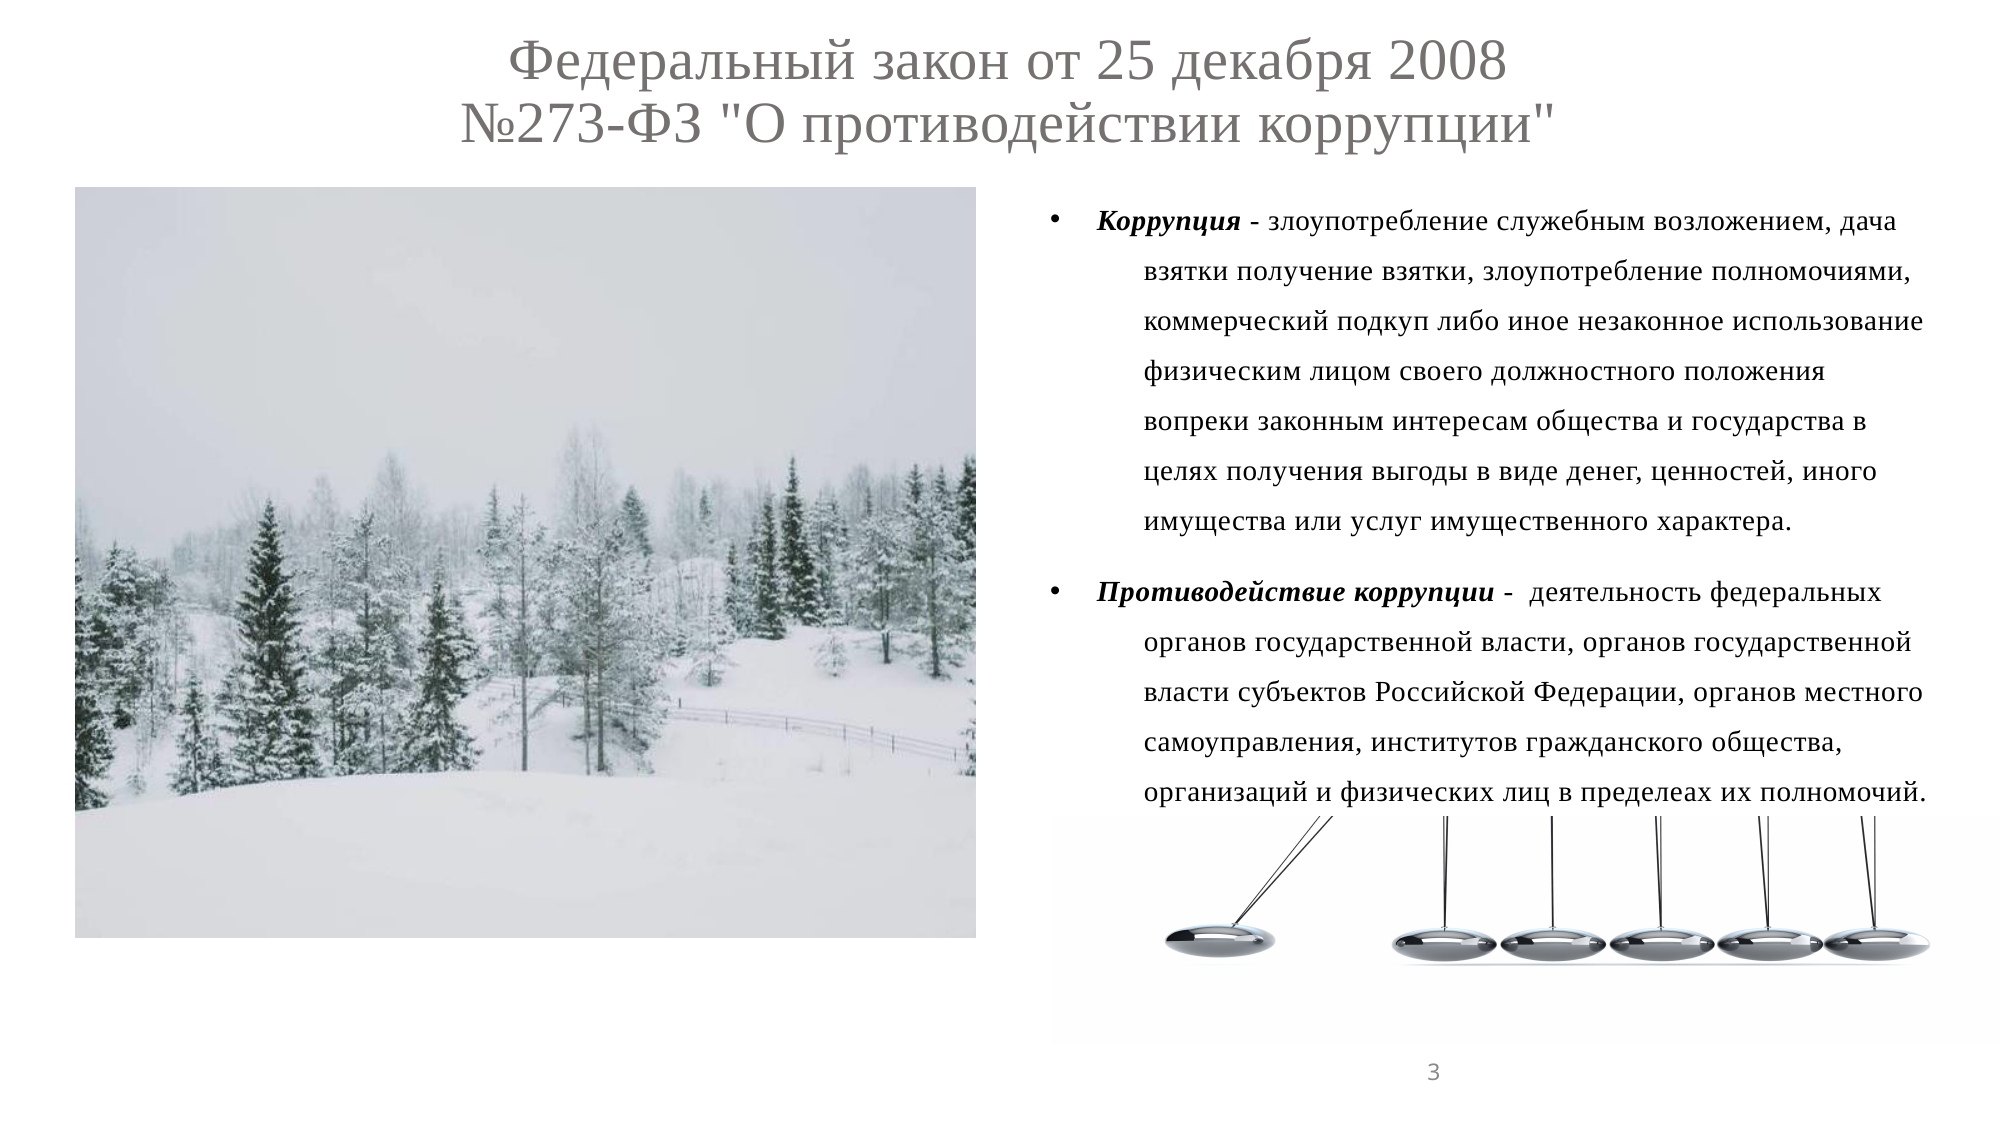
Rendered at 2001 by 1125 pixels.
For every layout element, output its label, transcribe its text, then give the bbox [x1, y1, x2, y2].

list Коррупция - злоупотребление служебным возложением, дача взятки получение взятки, злоупотребление полномочиями, коммерческий подкуп либо иное незаконное использование физическим лицом своего должностного положения вопреки законным интересам общества и государства в целях получения выгоды в виде денег, ценностей, иного имущества или услуг имущественного характера. Противодействие коррупции - деятельность федеральных органов государственной власти, органов государственной власти субъектов Российской Федерации, органов местного самоуправления, институтов гражданского общества, организаций и физических лиц в пределеах их полномочий. [1035, 178, 1944, 884]
picture [75, 187, 976, 938]
title Федеральный закон от 25 декабря 2008 №273-ФЗ "О противодействии коррупции" [93, 20, 1926, 163]
text_box [1412, 1045, 1863, 1103]
picture [1051, 816, 2000, 1045]
